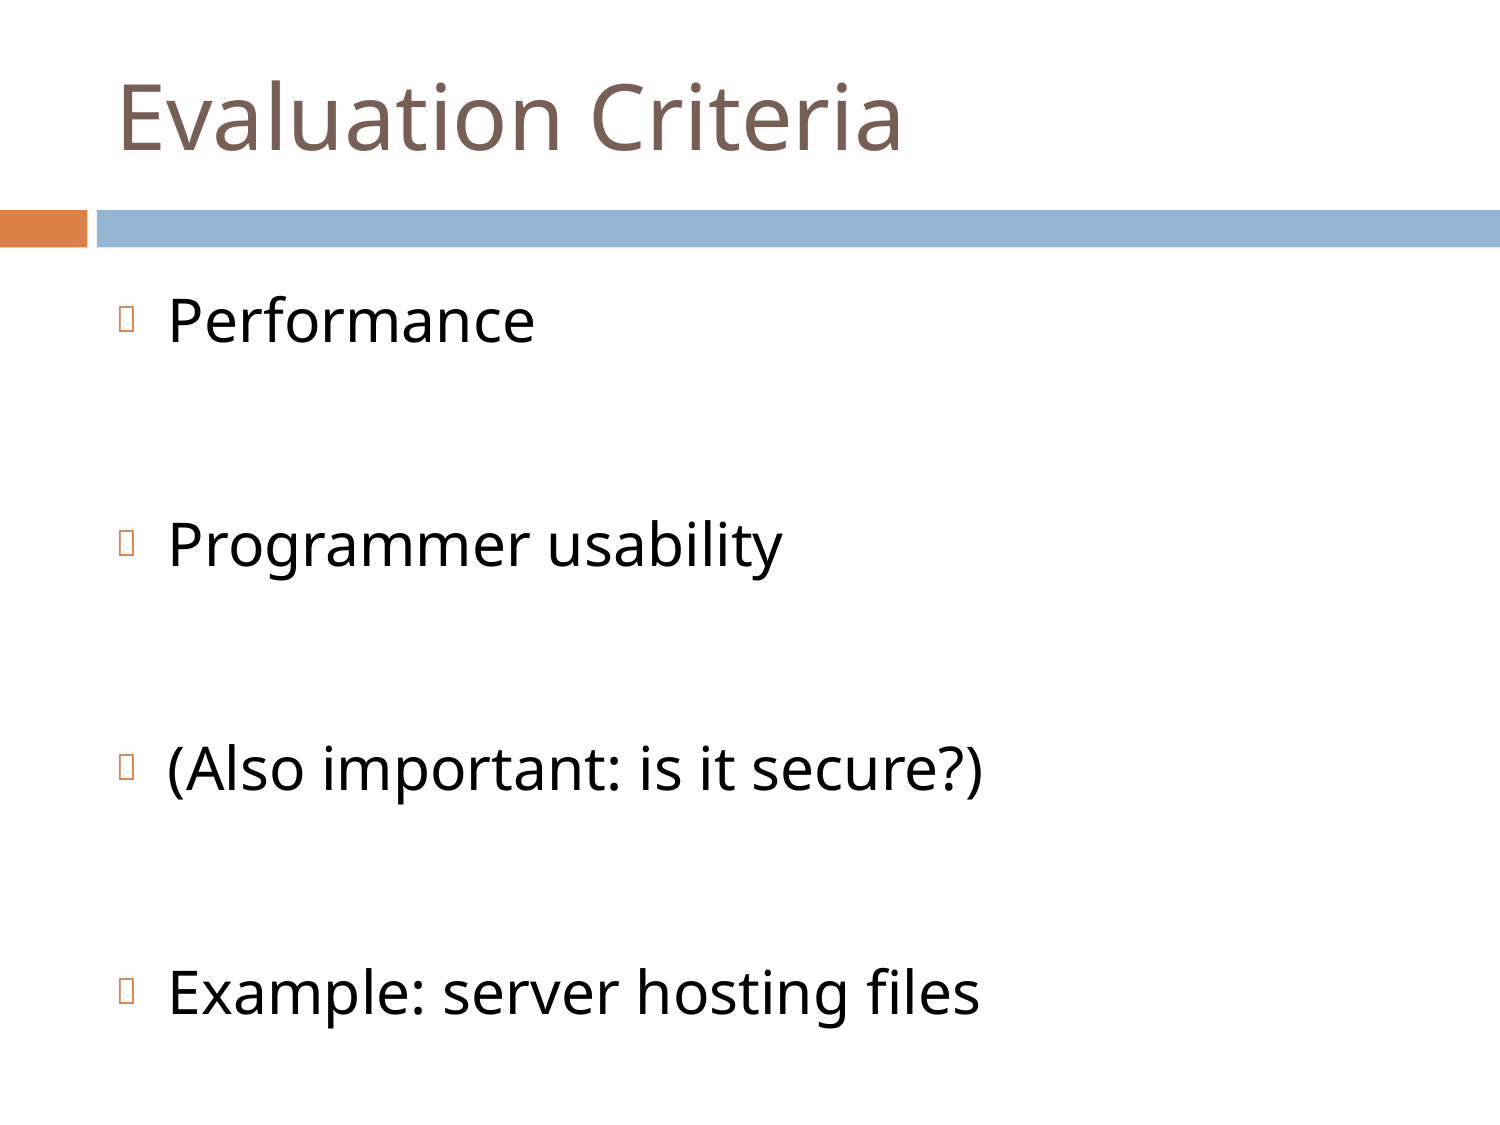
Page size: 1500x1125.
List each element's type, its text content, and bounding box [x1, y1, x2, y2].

list Performance Programmer usability (Also important: is it secure?) Example: server hosting files [100, 262, 1438, 1000]
title Evaluation Criteria [100, 37, 1438, 200]
